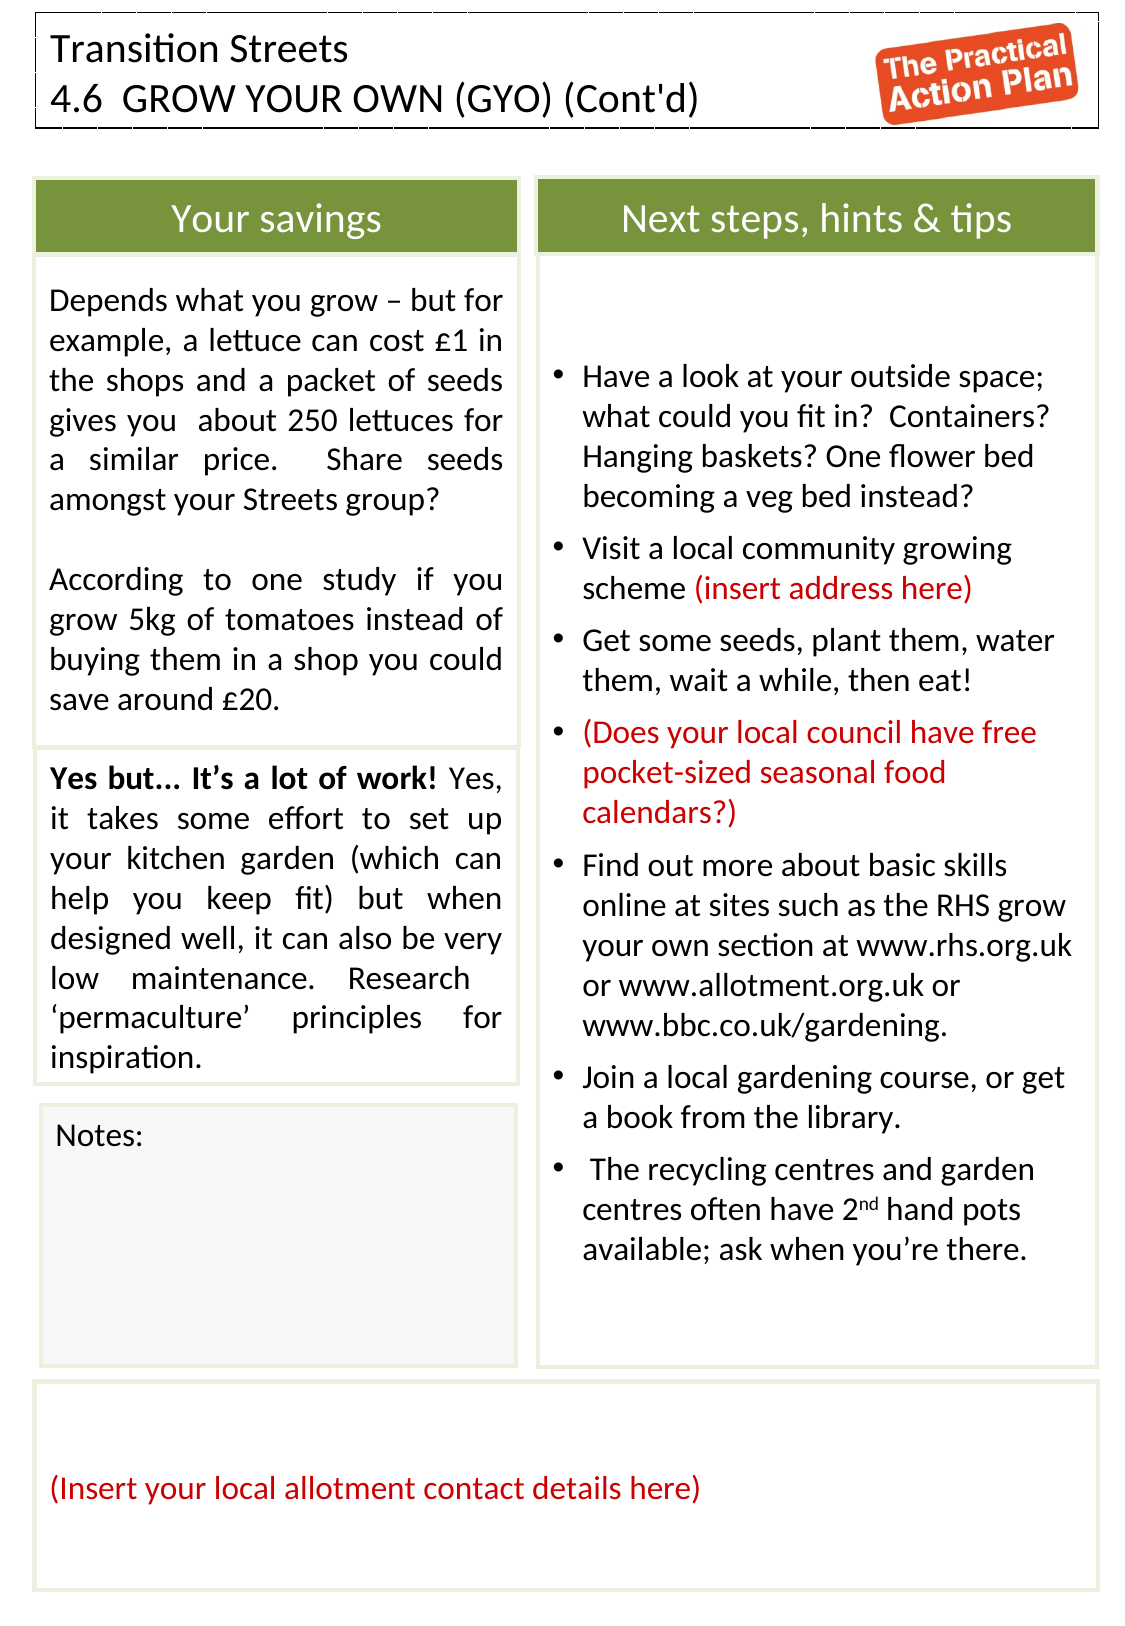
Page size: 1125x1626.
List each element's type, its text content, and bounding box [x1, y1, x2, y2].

text_box Transition Streets 4.6 GROW YOUR OWN (GYO) (Cont'd) [35, 12, 1099, 129]
text_box Notes: [40, 1105, 517, 1366]
text_box Have a look at your outside space; what could you fit in? Containers? Hanging baskets? One flower bed becoming a veg bed instead? Visit a local community growing scheme (insert address here) Get some seeds, plant them, water them, wait a while, then eat! (Does your local council have free pocket-sized seasonal food calendars?) Find out more about basic skills online at sites such as the RHS grow your own section at www.rhs.org.uk or www.allotment.org.uk or www.bbc.co.uk/gardening. Join a local gardening course, or get a book from the library. The recycling centres and garden centres often have 2nd hand pots available; ask when you’re there. [537, 254, 1098, 1368]
text_box Yes but... It’s a lot of work! Yes, it takes some effort to set up your kitchen garden (which can help you keep fit) but when designed well, it can also be very low maintenance. Research ‘permaculture’ principles for inspiration. [35, 747, 518, 1085]
text_box Next steps, hints & tips [535, 177, 1098, 254]
text_box Your savings [34, 177, 519, 255]
text_box (Insert your local allotment contact details here) [34, 1381, 1098, 1591]
text_box Depends what you grow – but for example, a lettuce can cost £1 in the shops and a packet of seeds gives you about 250 lettuces for a similar price. Share seeds amongst your Streets group? According to one study if you grow 5kg of tomatoes instead of buying them in a shop you could save around £20. [34, 255, 519, 747]
